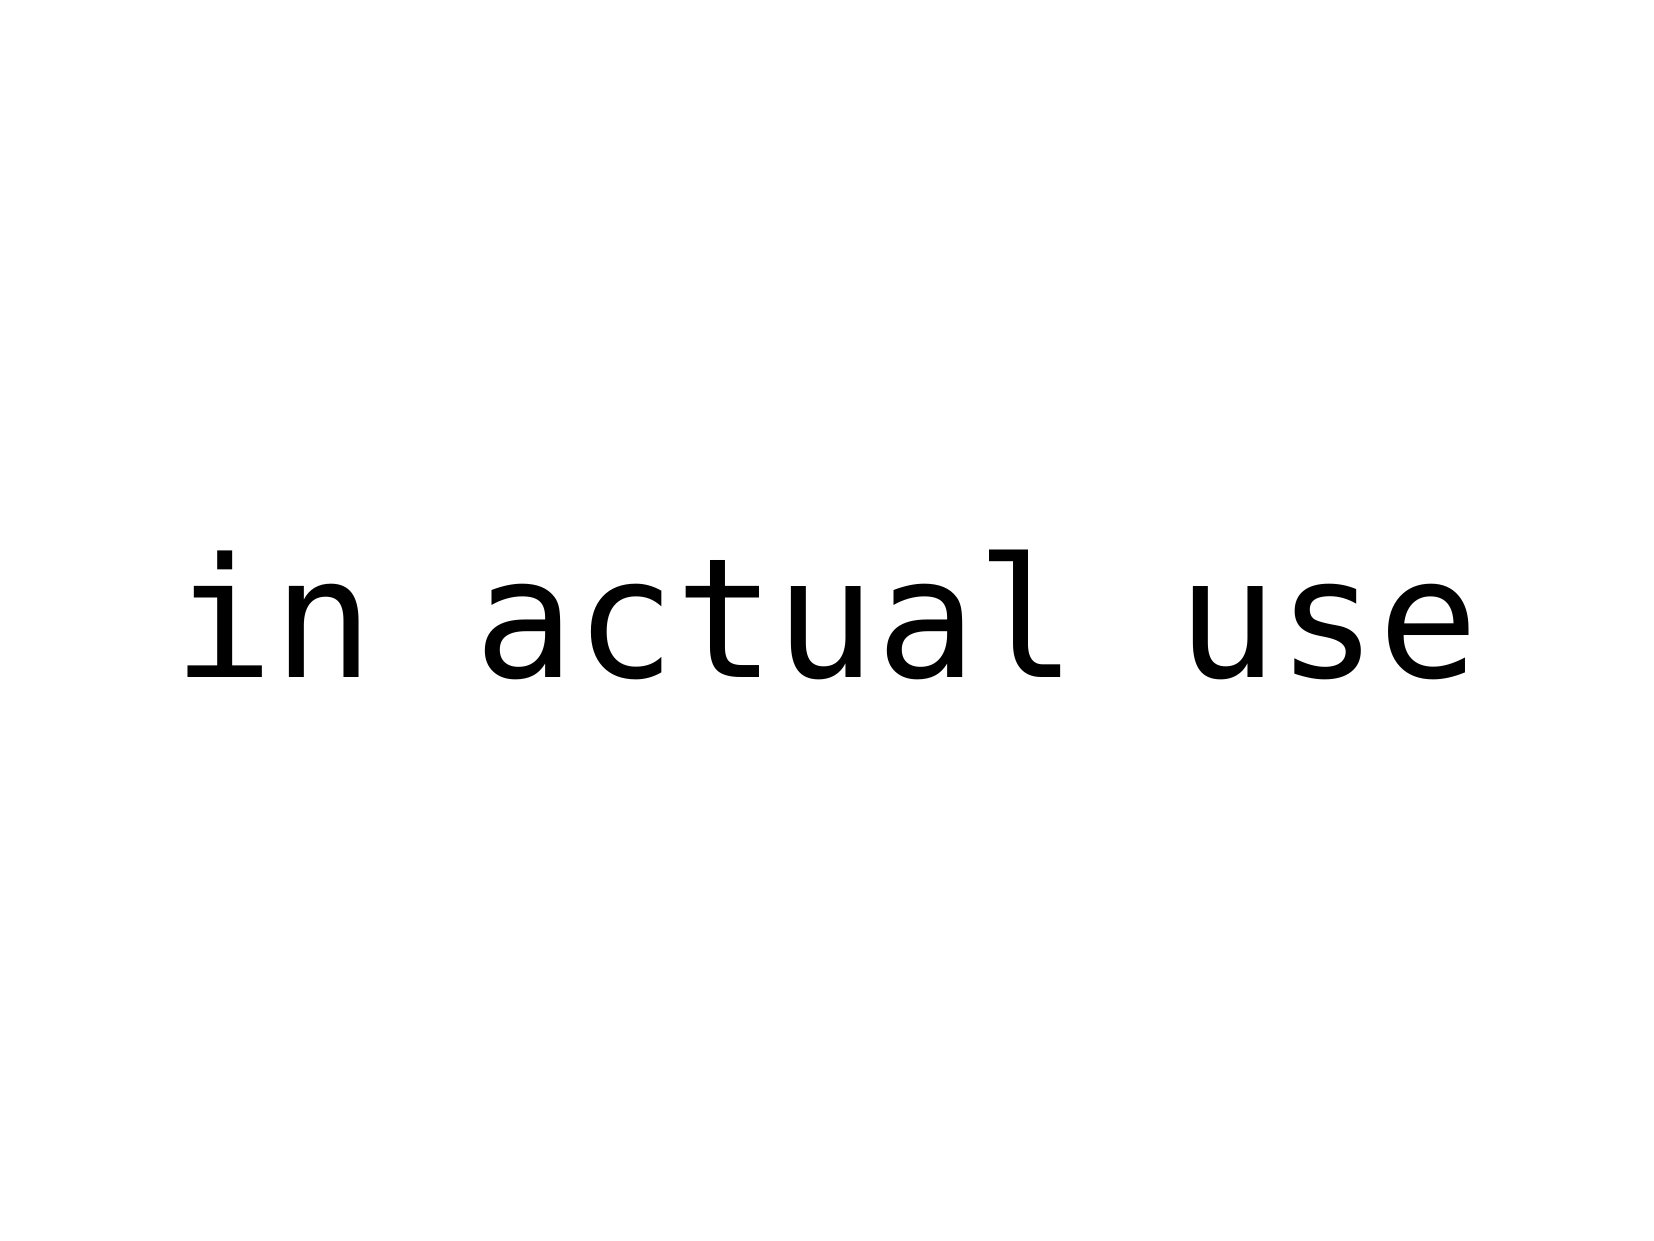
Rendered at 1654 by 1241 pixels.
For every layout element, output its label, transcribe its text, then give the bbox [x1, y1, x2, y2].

title in actual use [82, 523, 1571, 718]
